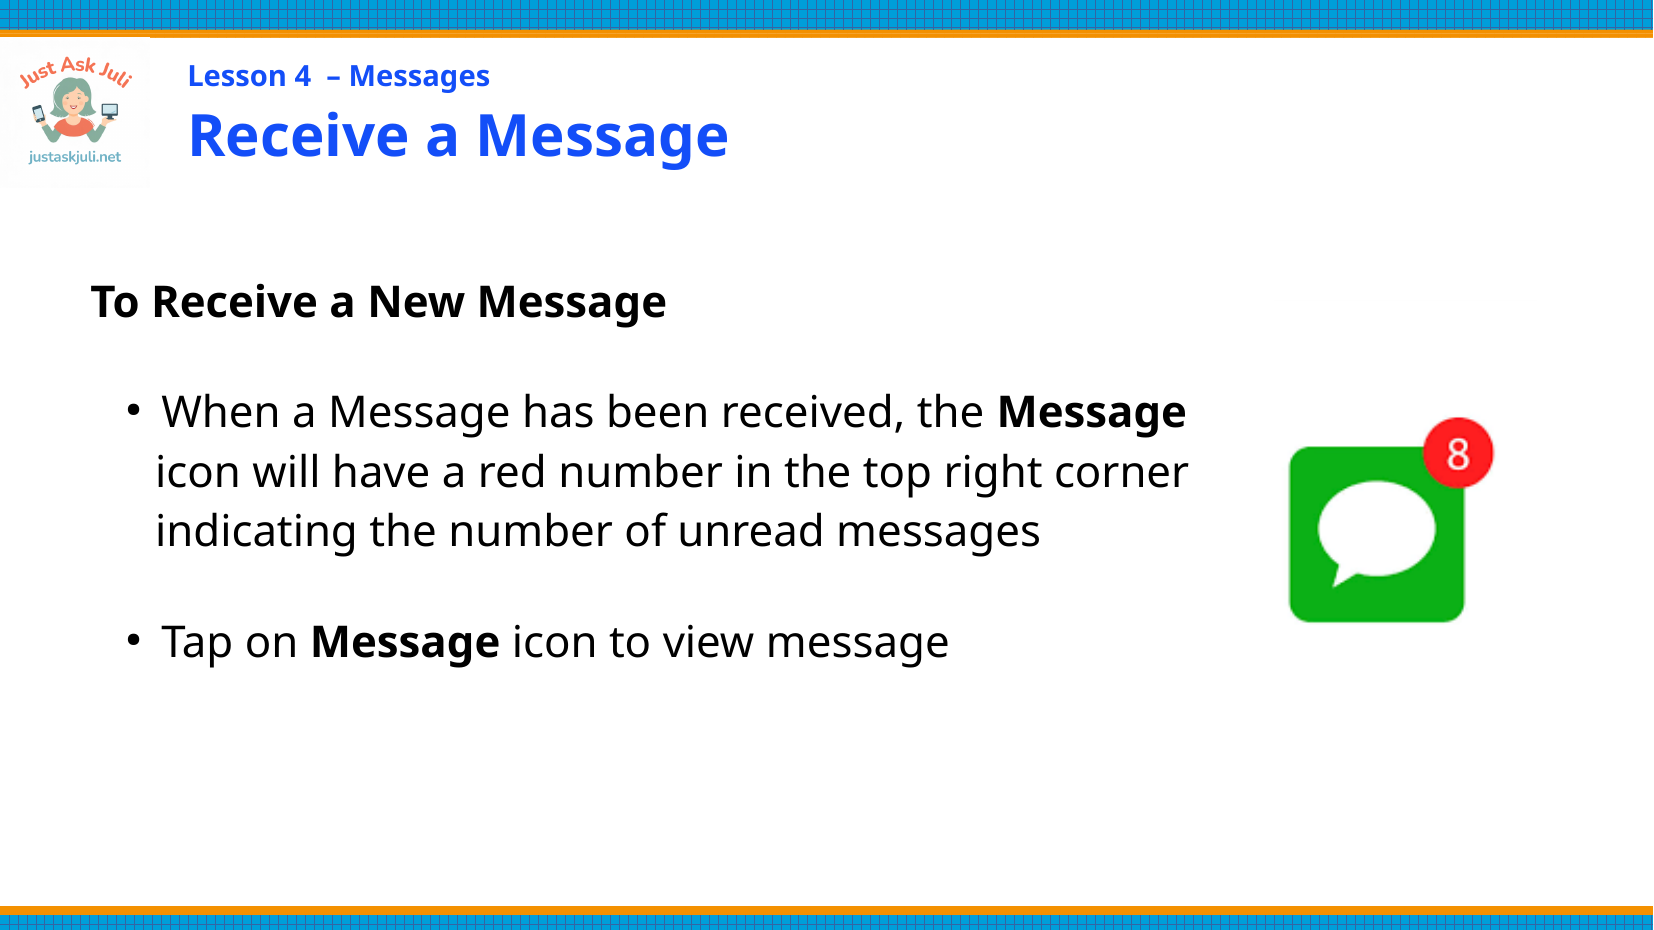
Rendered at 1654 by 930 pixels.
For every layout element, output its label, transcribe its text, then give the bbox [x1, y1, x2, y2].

picture [1274, 299, 1537, 656]
text_box Lesson 4 – Messages Receive a Message [187, 37, 1238, 192]
picture [0, 37, 150, 188]
text_box To Receive a New Message When a Message has been received, the Message icon will have a red number in the top right corner indicating the number of unread messages Tap on Message icon to view message [84, 270, 1247, 671]
